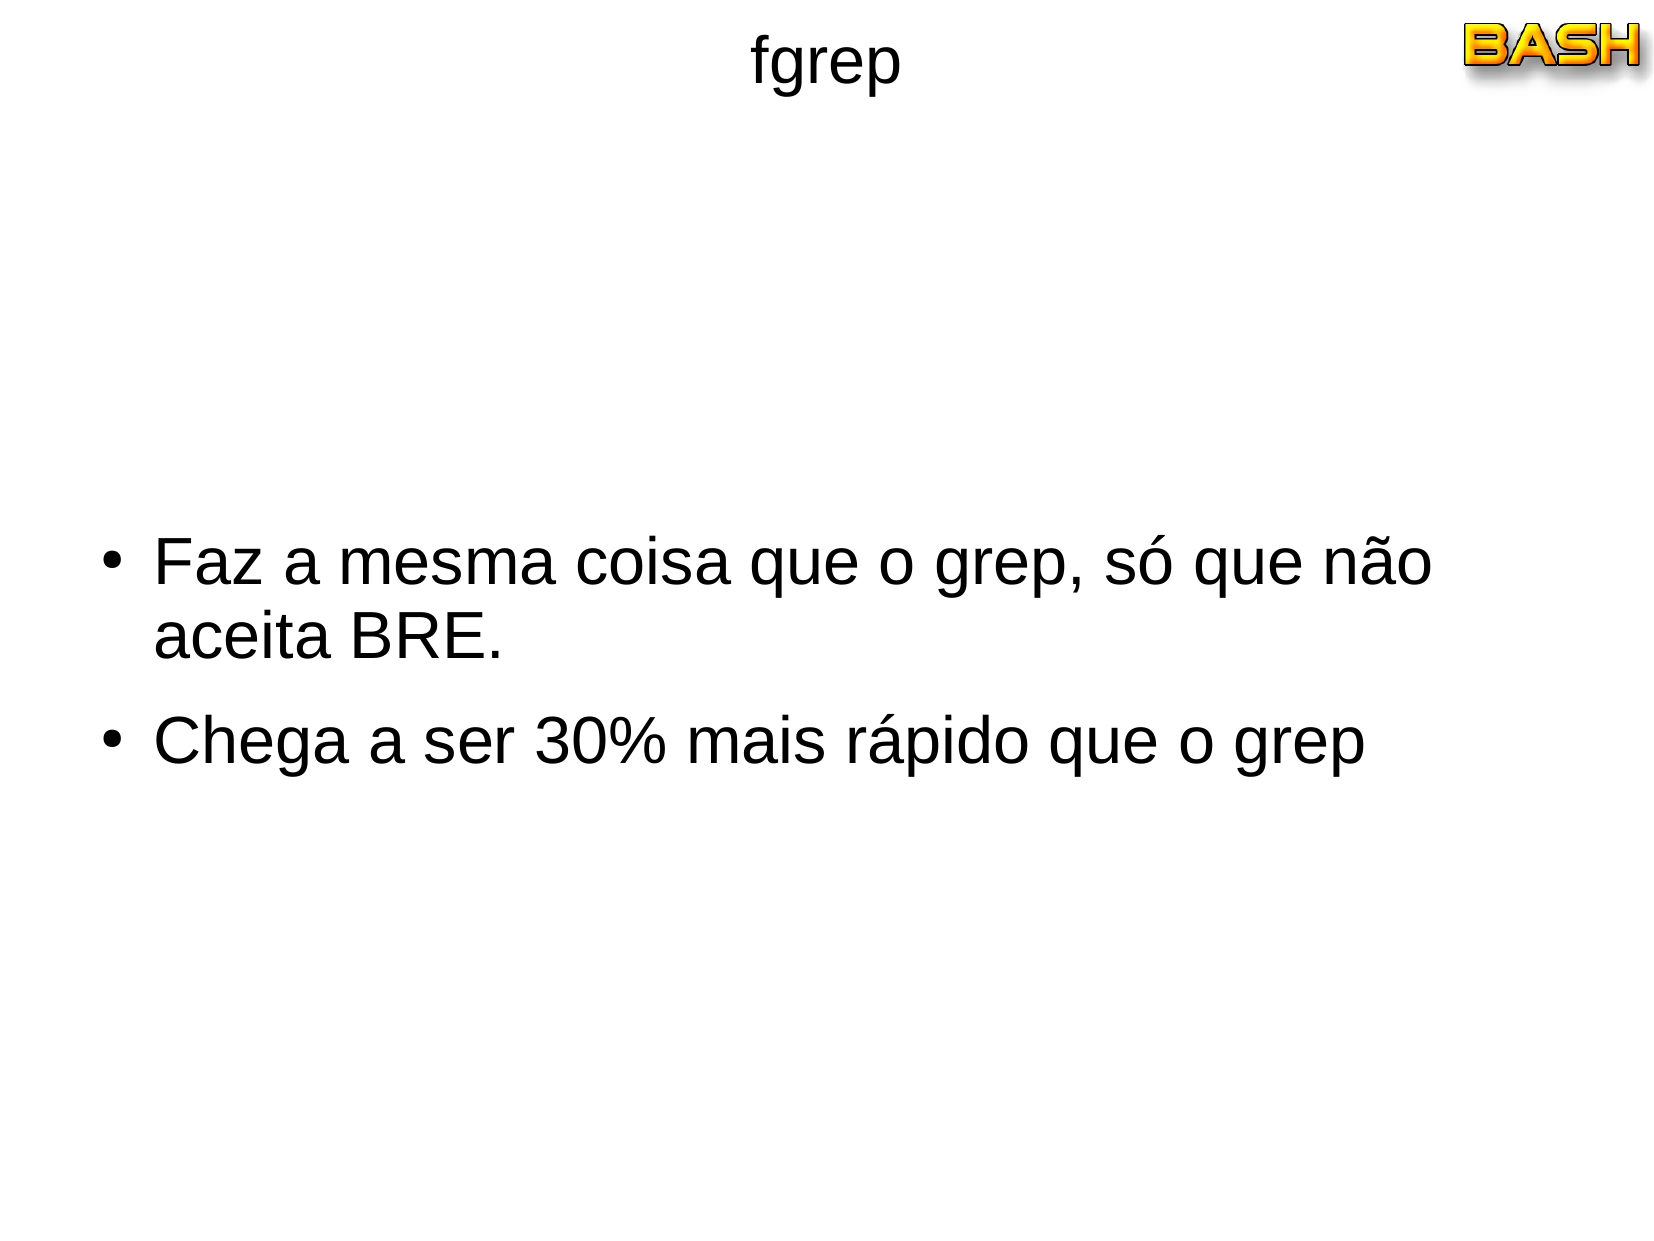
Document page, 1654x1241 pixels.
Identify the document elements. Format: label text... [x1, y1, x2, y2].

list Faz a mesma coisa que o grep, só que não aceita BRE. Chega a ser 30% mais rápido que o grep [82, 523, 1571, 795]
picture [1450, 0, 1654, 96]
title fgrep [82, 22, 1571, 98]
